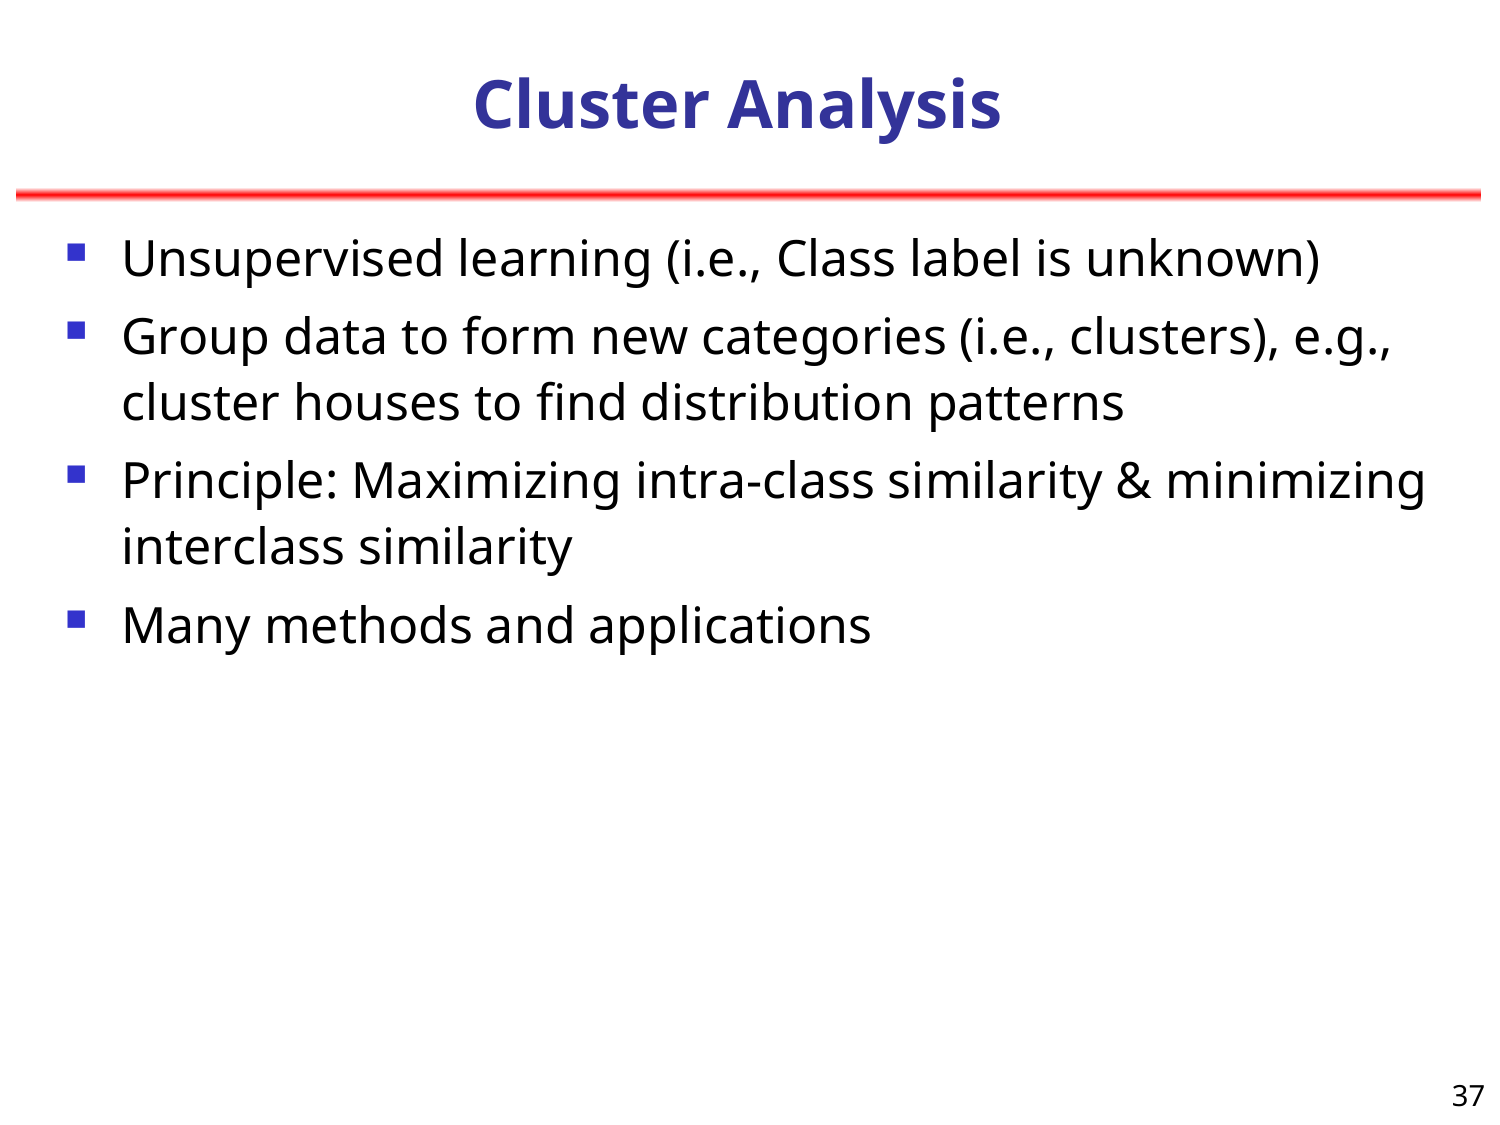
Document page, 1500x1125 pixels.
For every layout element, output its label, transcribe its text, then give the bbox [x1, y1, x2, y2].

title Cluster Analysis [0, 50, 1475, 155]
list Unsupervised learning (i.e., Class label is unknown) Group data to form new categories (i.e., clusters), e.g., cluster houses to find distribution patterns Principle: Maximizing intra-class similarity & minimizing interclass similarity Many methods and applications [50, 212, 1450, 1075]
text_box <number> [1187, 1050, 1500, 1125]
